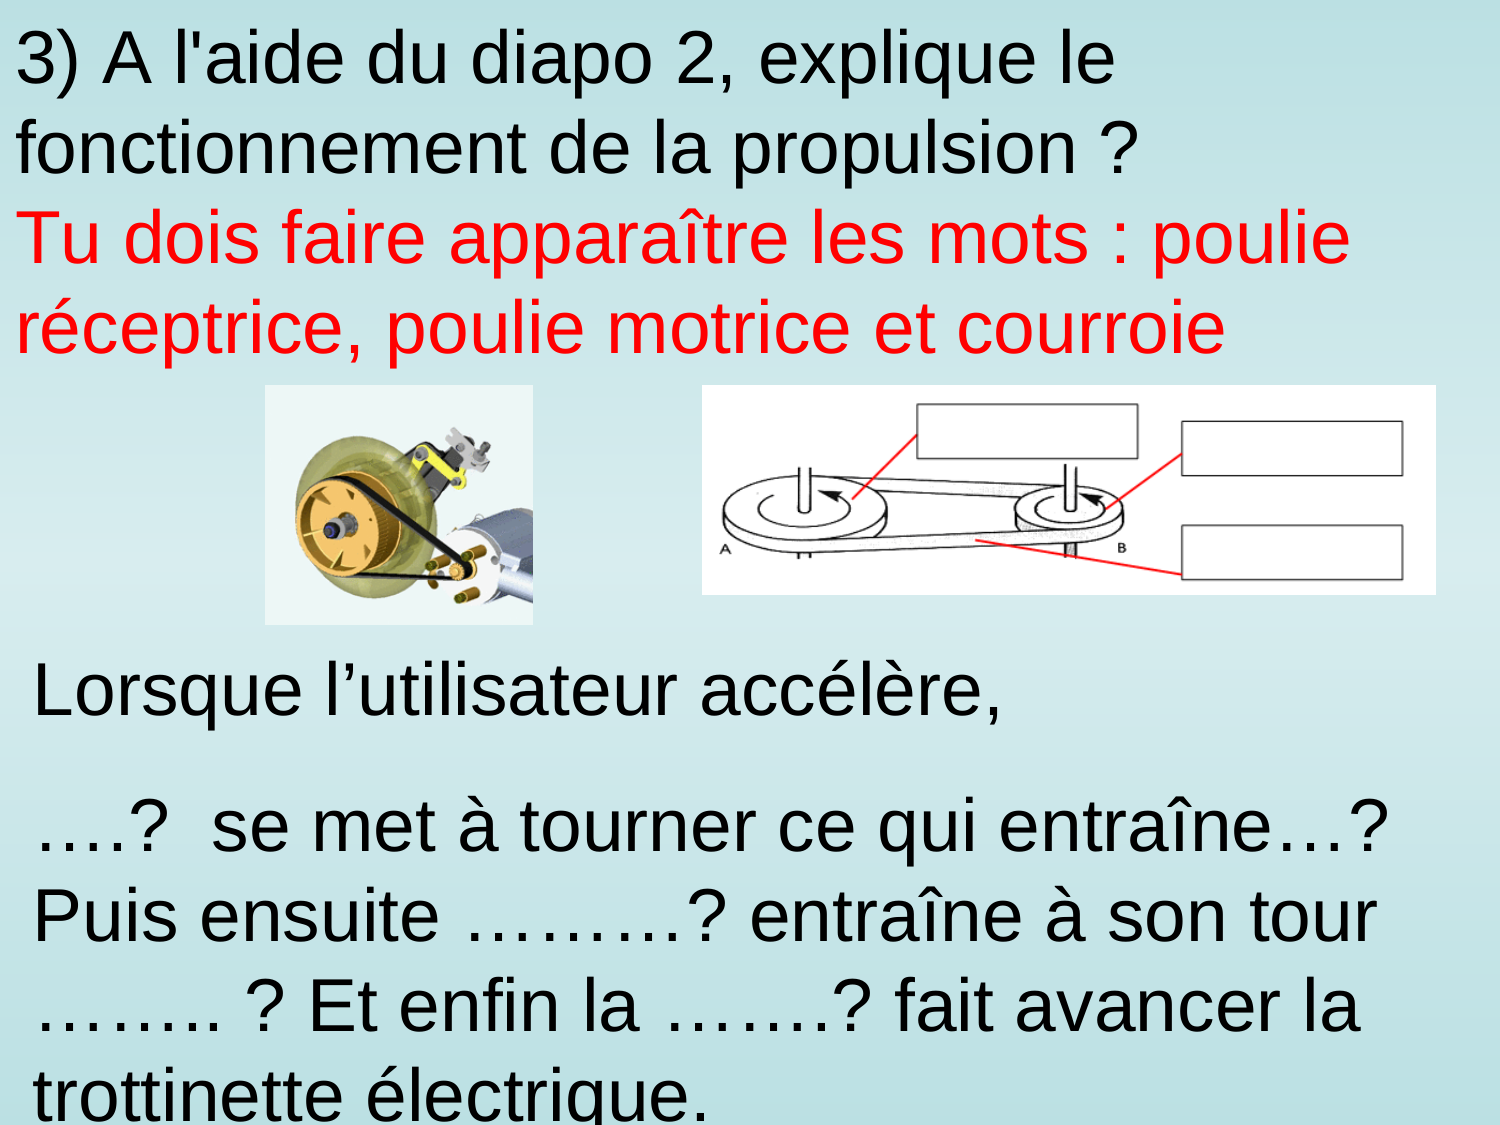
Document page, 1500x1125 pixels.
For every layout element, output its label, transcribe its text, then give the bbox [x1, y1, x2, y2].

title 3) A l'aide du diapo 2, explique le fonctionnement de la propulsion ? Tu dois faire apparaître les mots : poulie réceptrice, poulie motrice et courroie [0, 0, 1500, 378]
picture [265, 385, 533, 625]
picture [702, 385, 1436, 595]
text_box Lorsque l’utilisateur accélère, ….? se met à tourner ce qui entraîne…? Puis ensuite ………? entraîne à son tour …….. ? Et enfin la …….? fait avancer la trottinette électrique. [17, 633, 1500, 1125]
